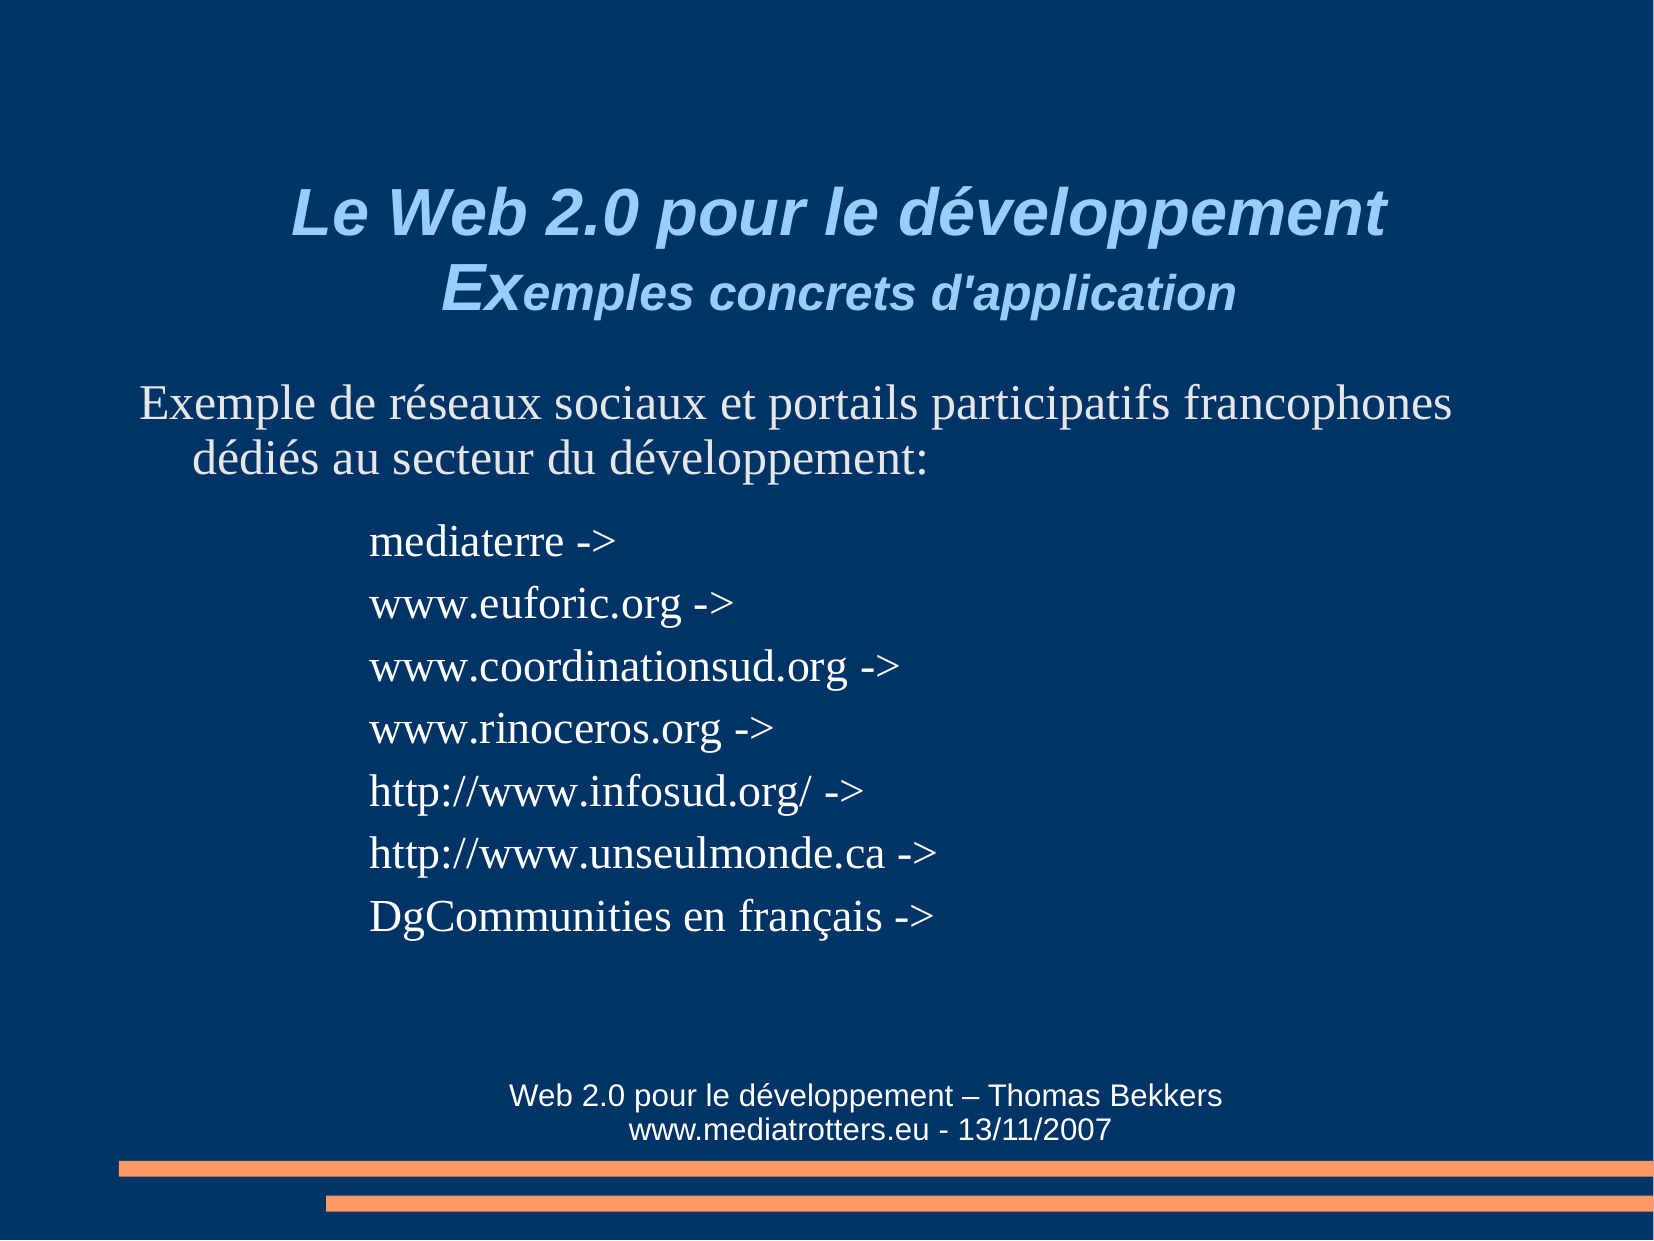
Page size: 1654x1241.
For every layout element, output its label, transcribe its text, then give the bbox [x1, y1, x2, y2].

title Le Web 2.0 pour le développement Exemples concrets d'application [133, 154, 1546, 347]
list Exemple de réseaux sociaux et portails participatifs francophones dédiés au secteur du développement: mediaterre -> www.euforic.org -> www.coordinationsud.org -> www.rinoceros.org -> http://www.infosud.org/ -> http://www.unseulmonde.ca -> DgCommunities en français -> [121, 375, 1561, 1004]
